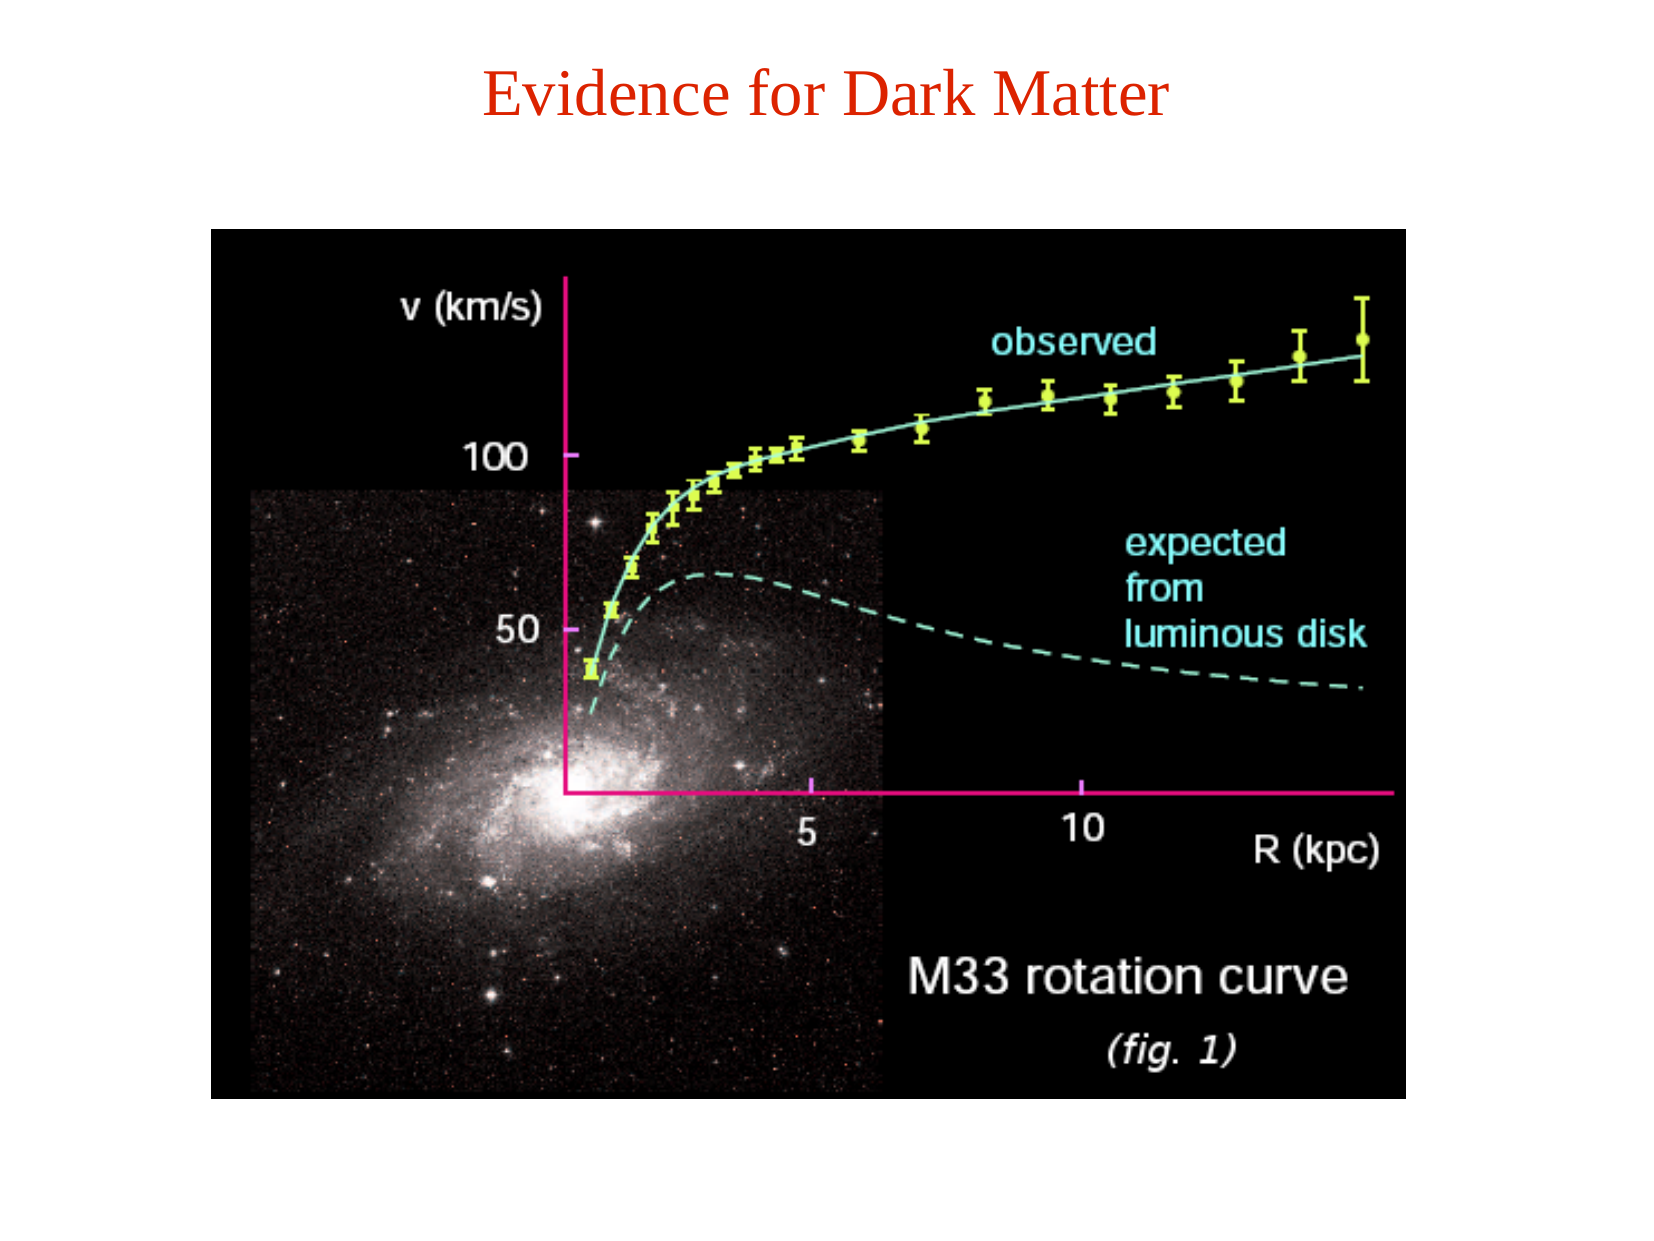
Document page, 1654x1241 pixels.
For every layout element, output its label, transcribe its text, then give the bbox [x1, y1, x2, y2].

title Evidence for Dark Matter [0, 14, 1654, 172]
picture [211, 229, 1406, 1099]
